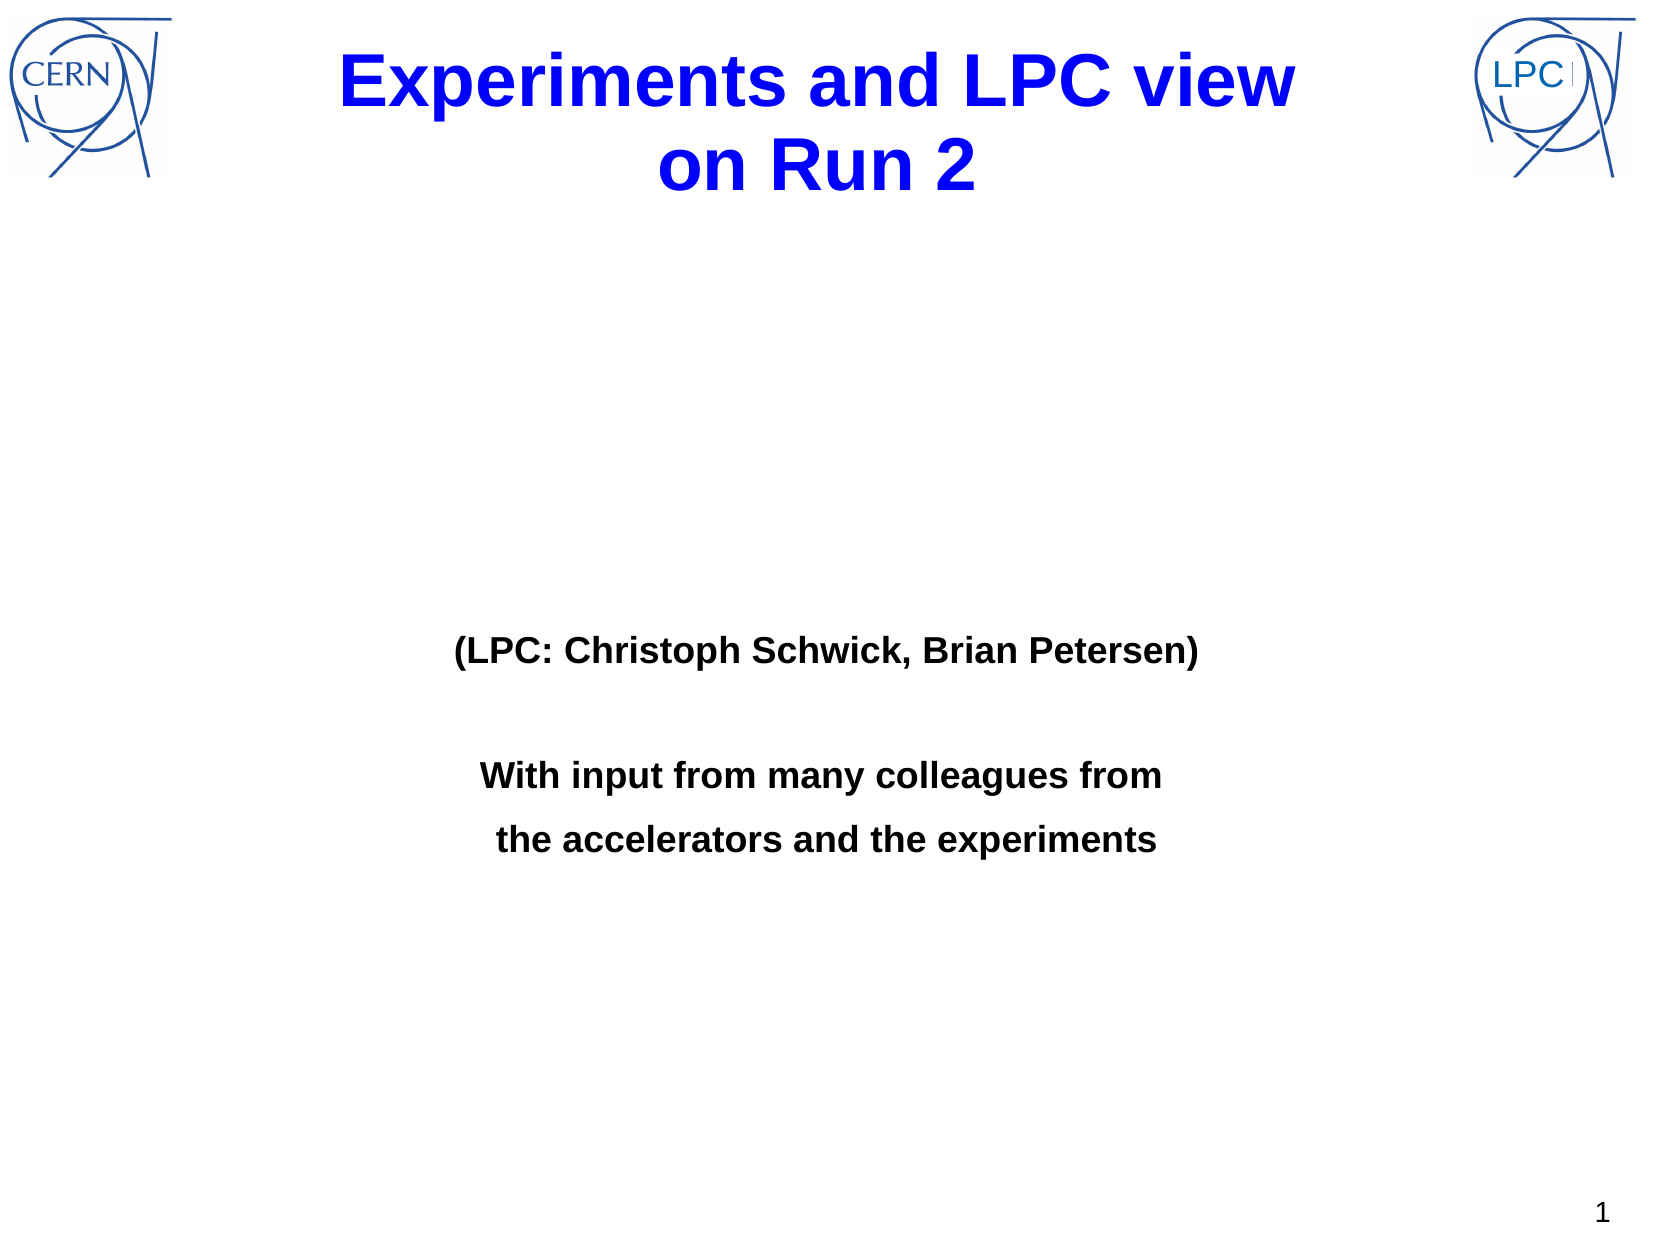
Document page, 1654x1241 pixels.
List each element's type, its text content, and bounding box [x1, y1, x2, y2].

subtitle (LPC: Christoph Schwick, Brian Petersen) With input from many colleagues from the accelerators and the experiments [82, 224, 1571, 1140]
picture [5, 14, 173, 180]
title Experiments and LPC view on Run 2 [173, 5, 1461, 224]
picture [1470, 14, 1638, 180]
